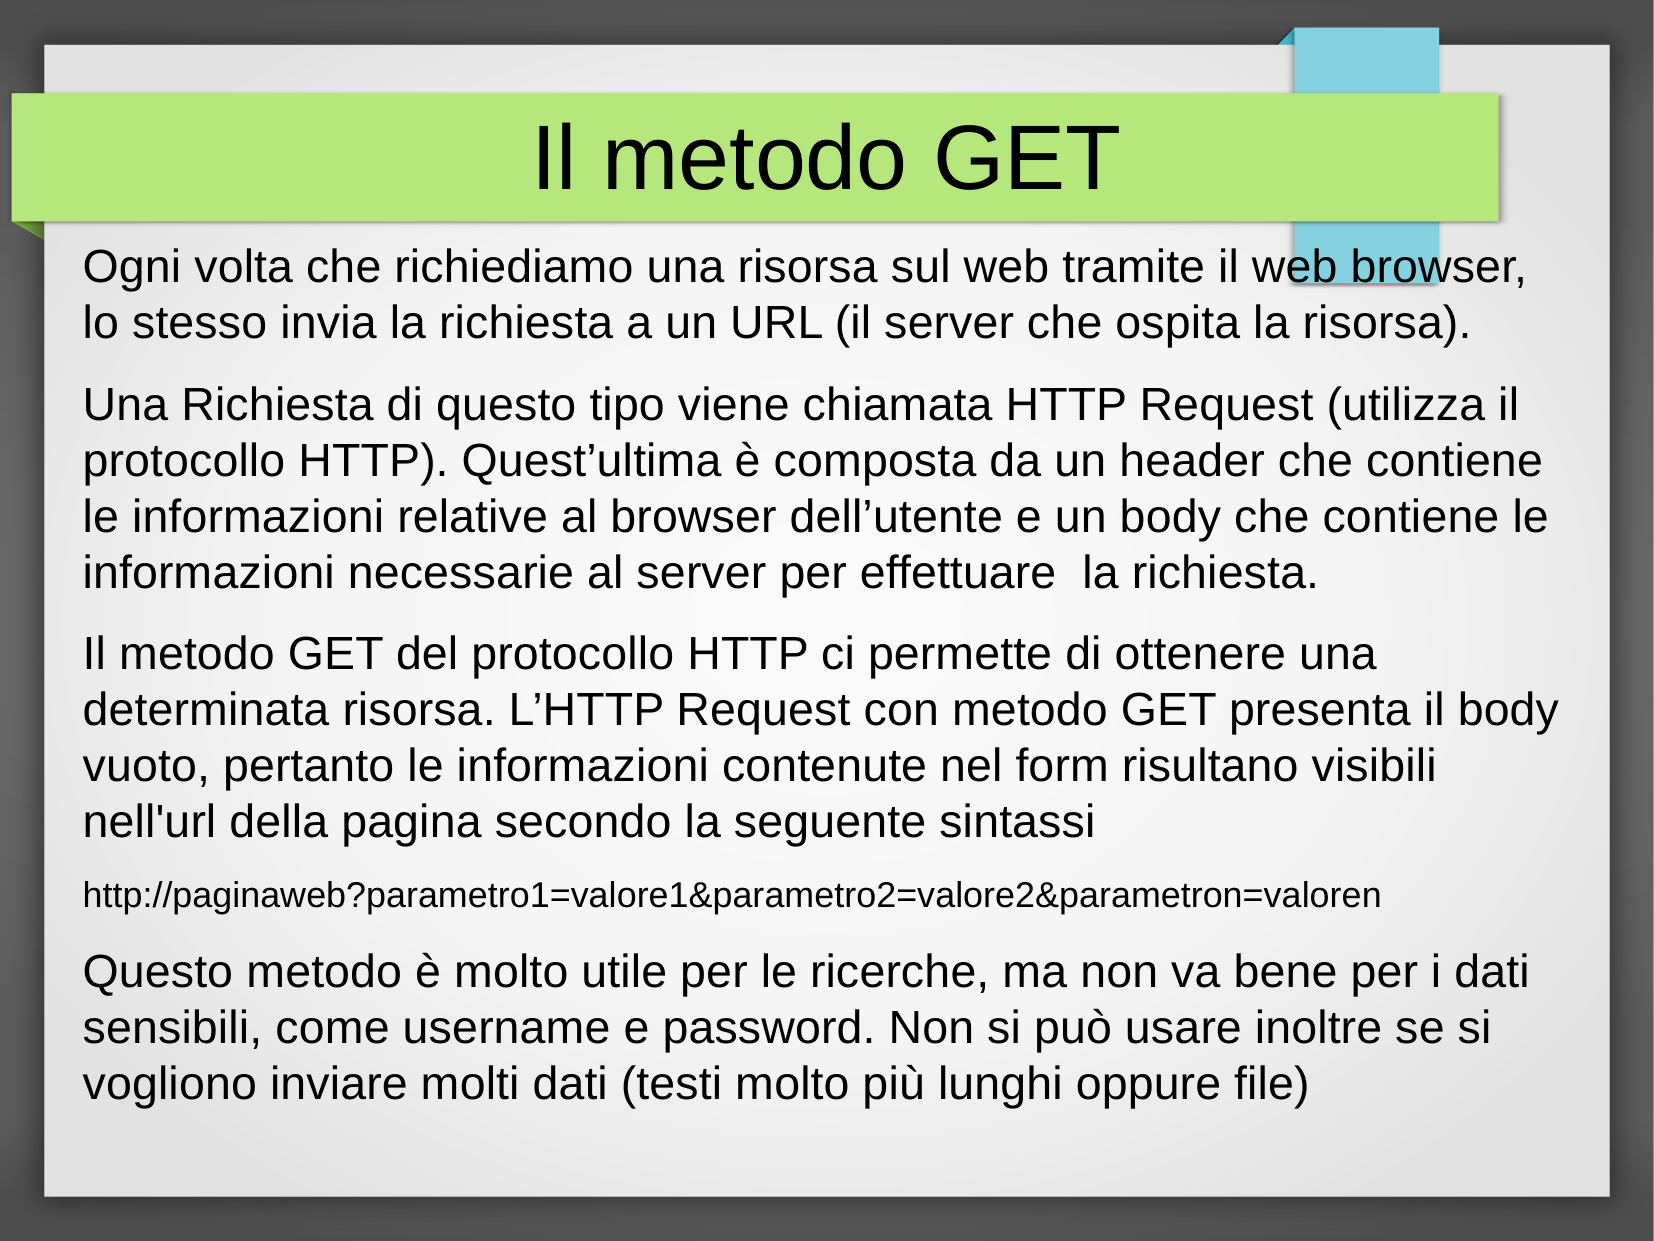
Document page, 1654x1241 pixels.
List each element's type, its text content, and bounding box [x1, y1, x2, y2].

picture [0, 0, 1654, 1241]
title Il metodo GET [82, 49, 1571, 236]
list Ogni volta che richiediamo una risorsa sul web tramite il web browser, lo stesso invia la richiesta a un URL (il server che ospita la risorsa). Una Richiesta di questo tipo viene chiamata HTTP Request (utilizza il protocollo HTTP). Quest’ultima è composta da un header che contiene le informazioni relative al browser dell’utente e un body che contiene le informazioni necessarie al server per effettuare la richiesta. Il metodo GET del protocollo HTTP ci permette di ottenere una determinata risorsa. L’HTTP Request con metodo GET presenta il body vuoto, pertanto le informazioni contenute nel form risultano visibili nell'url della pagina secondo la seguente sintassi http://paginaweb?parametro1=valore1&parametro2=valore2&parametron=valoren Questo metodo è molto utile per le ricerche, ma non va bene per i dati sensibili, come username e password. Non si può usare inoltre se si vogliono inviare molti dati (testi molto più lunghi oppure file) [82, 236, 1571, 1158]
